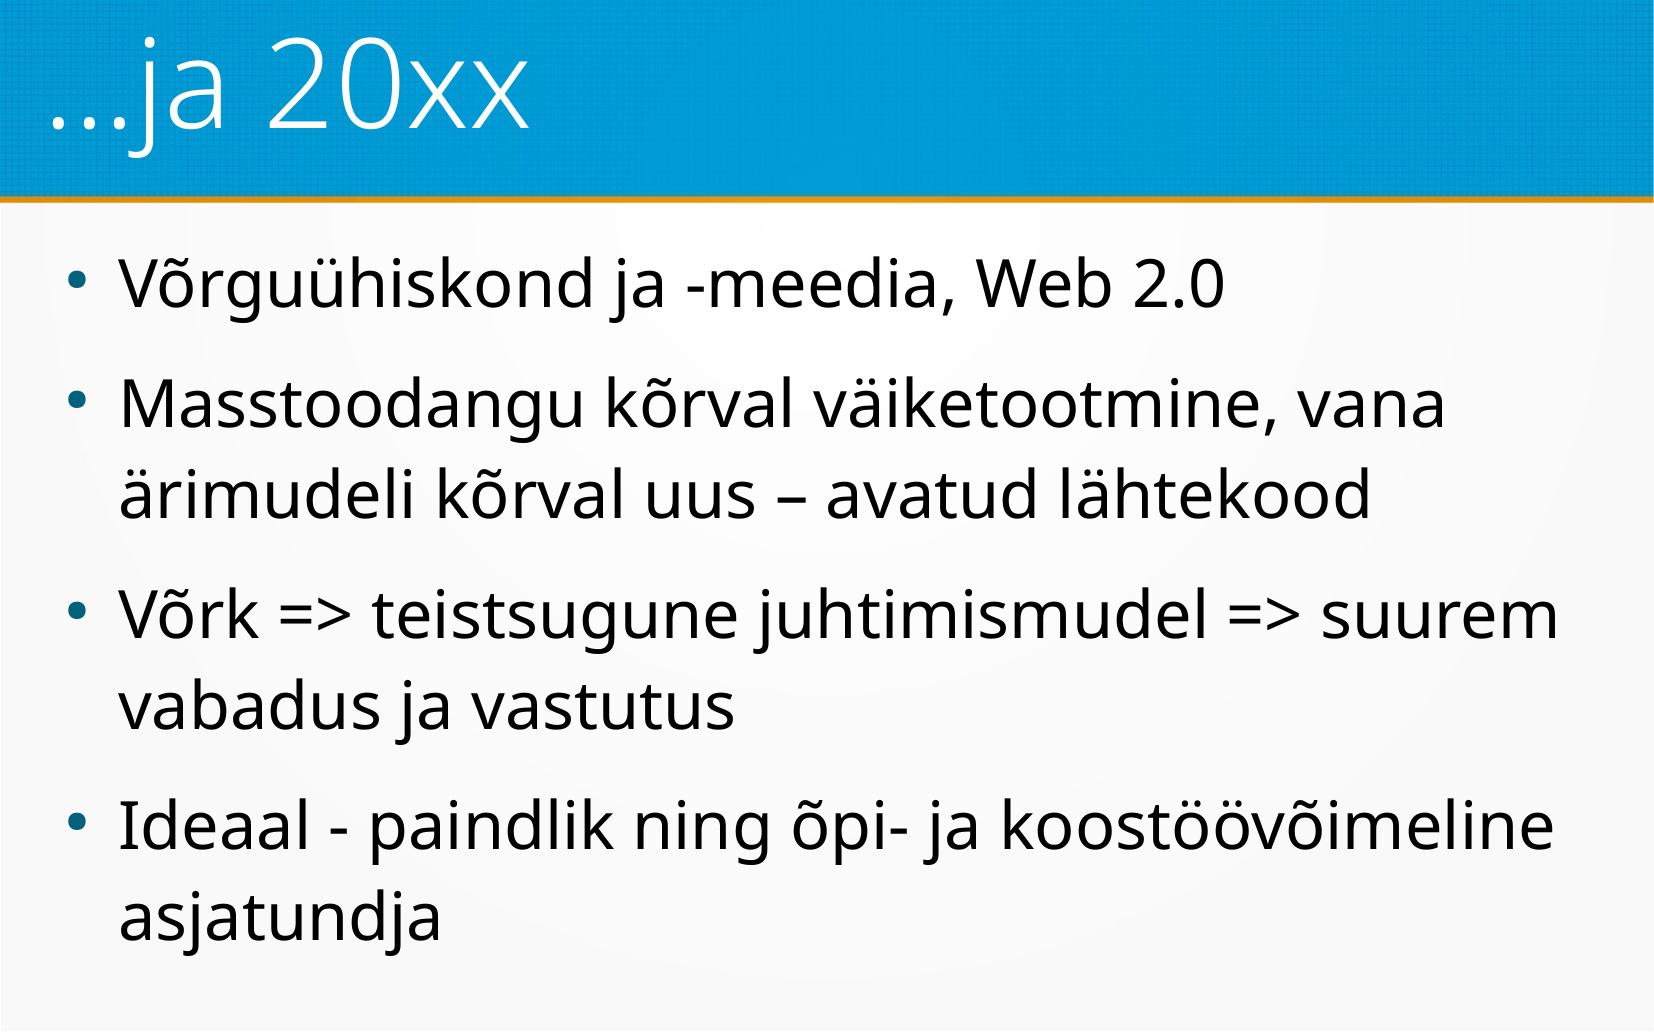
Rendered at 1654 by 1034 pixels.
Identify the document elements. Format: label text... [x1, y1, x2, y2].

title ...ja 20xx [43, 0, 1619, 166]
list Võrguühiskond ja -meedia, Web 2.0 Masstoodangu kõrval väiketootmine, vana ärimudeli kõrval uus – avatud lähtekood Võrk => teistsugune juhtimismudel => suurem vabadus ja vastutus Ideaal - paindlik ning õpi- ja koostöövõimeline asjatundja [47, 236, 1607, 1002]
picture [0, 195, 1654, 1034]
